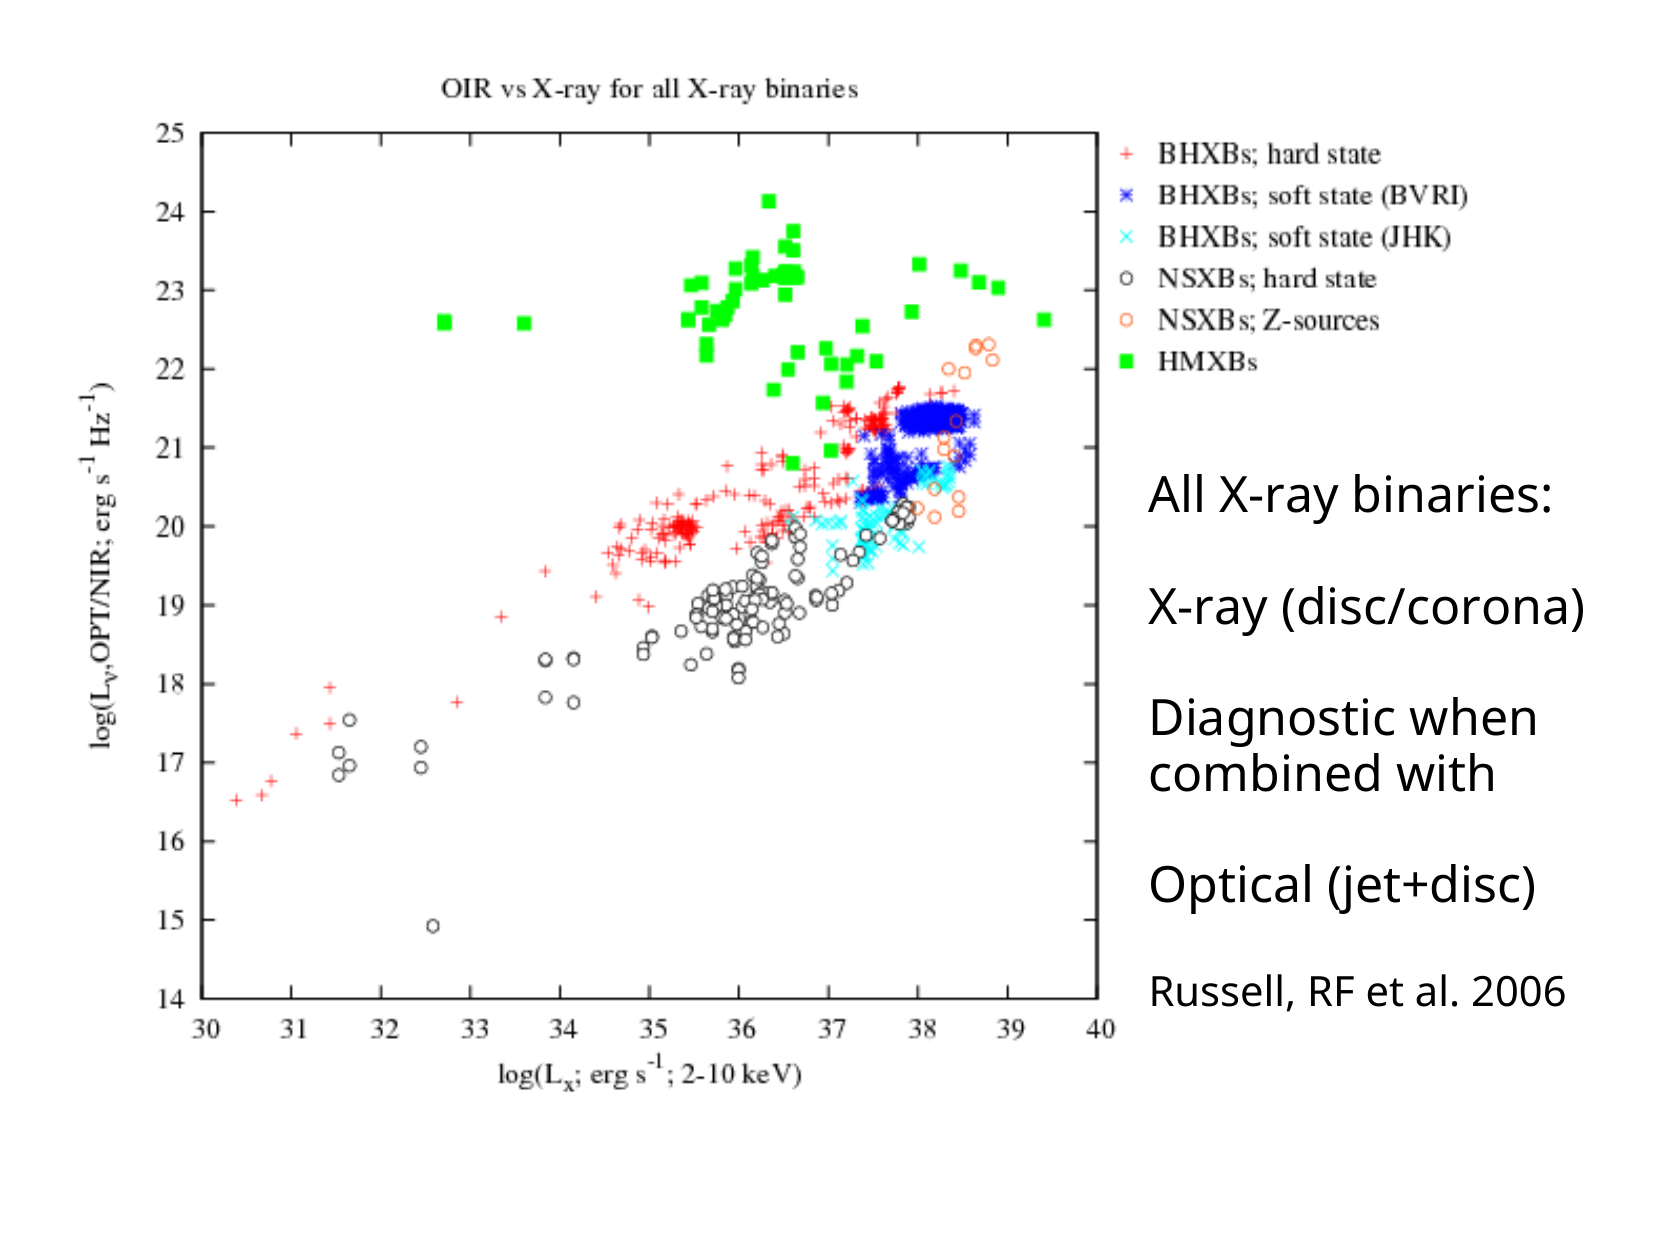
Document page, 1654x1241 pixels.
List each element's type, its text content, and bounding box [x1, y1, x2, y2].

text_box All X-ray binaries: X-ray (disc/corona) Diagnostic when combined with Optical (jet+disc) Russell, RF et al. 2006 [1133, 460, 1619, 1024]
picture [70, 47, 1583, 1122]
